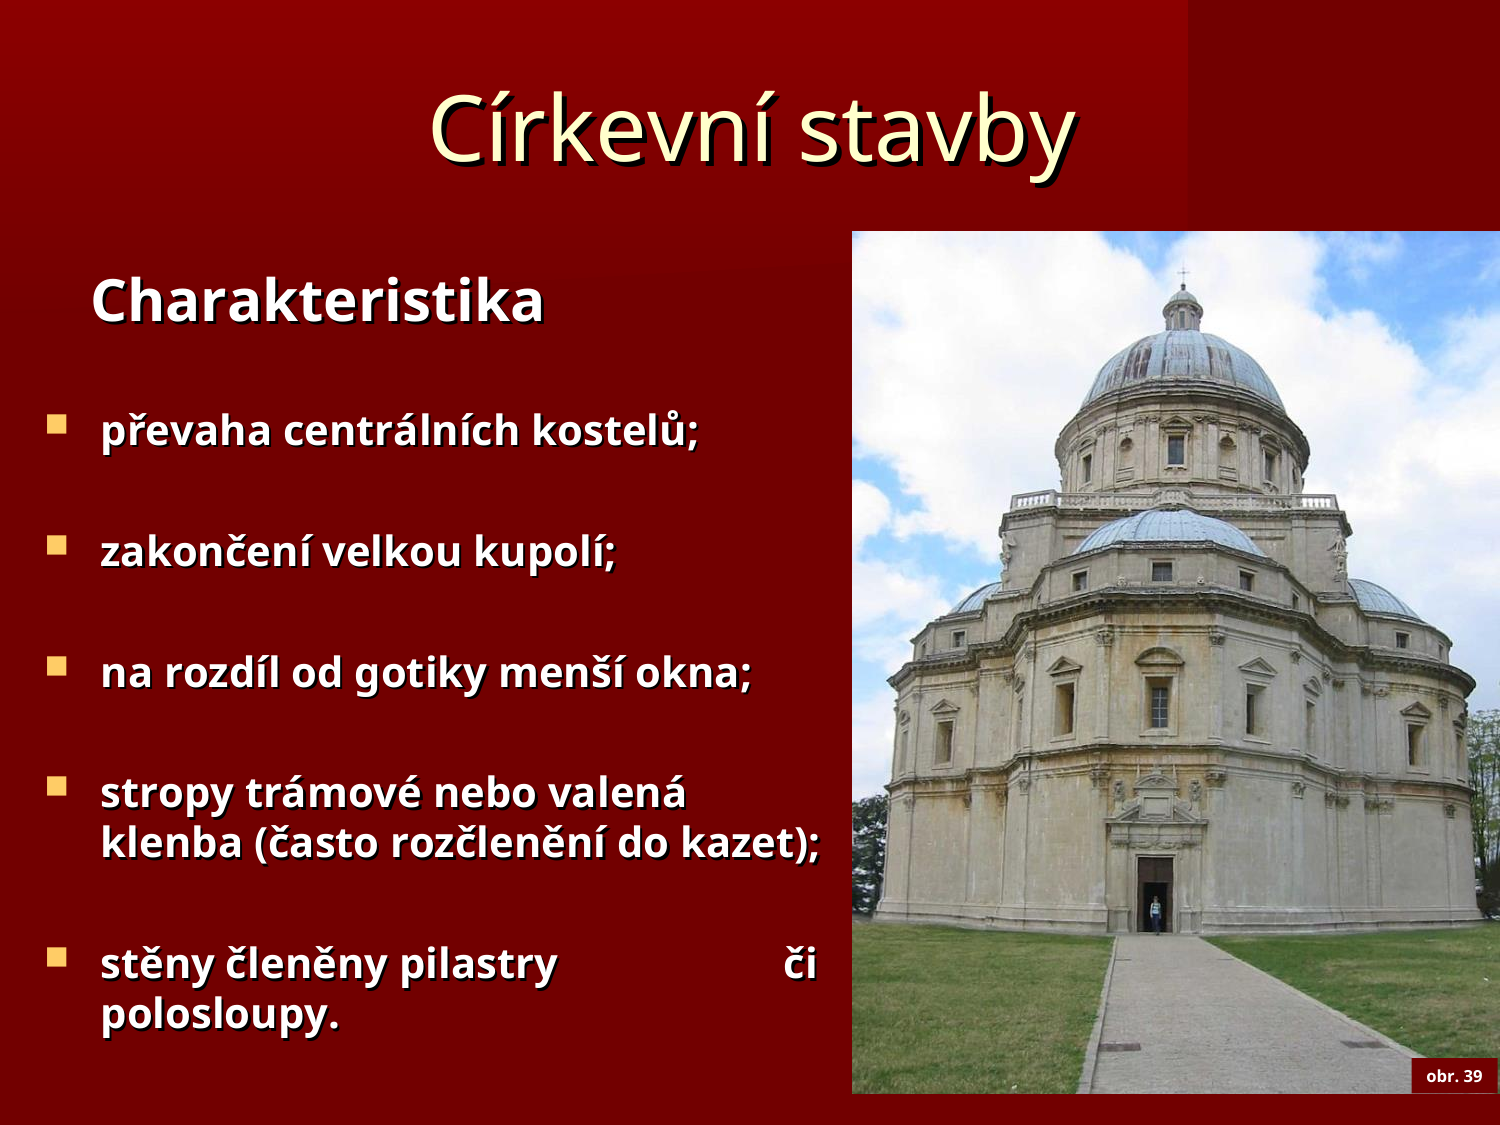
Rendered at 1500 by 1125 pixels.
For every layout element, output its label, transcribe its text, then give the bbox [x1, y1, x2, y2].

list Charakteristika převaha centrálních kostelů; zakončení velkou kupolí; na rozdíl od gotiky menší okna; stropy trámové nebo valená klenba (často rozčlenění do kazet); stěny členěny pilastry či polosloupy. [29, 255, 852, 1094]
text_box obr. 39 [1411, 1058, 1498, 1094]
text_box [852, 231, 1500, 1095]
title Církevní stavby [76, 30, 1427, 219]
